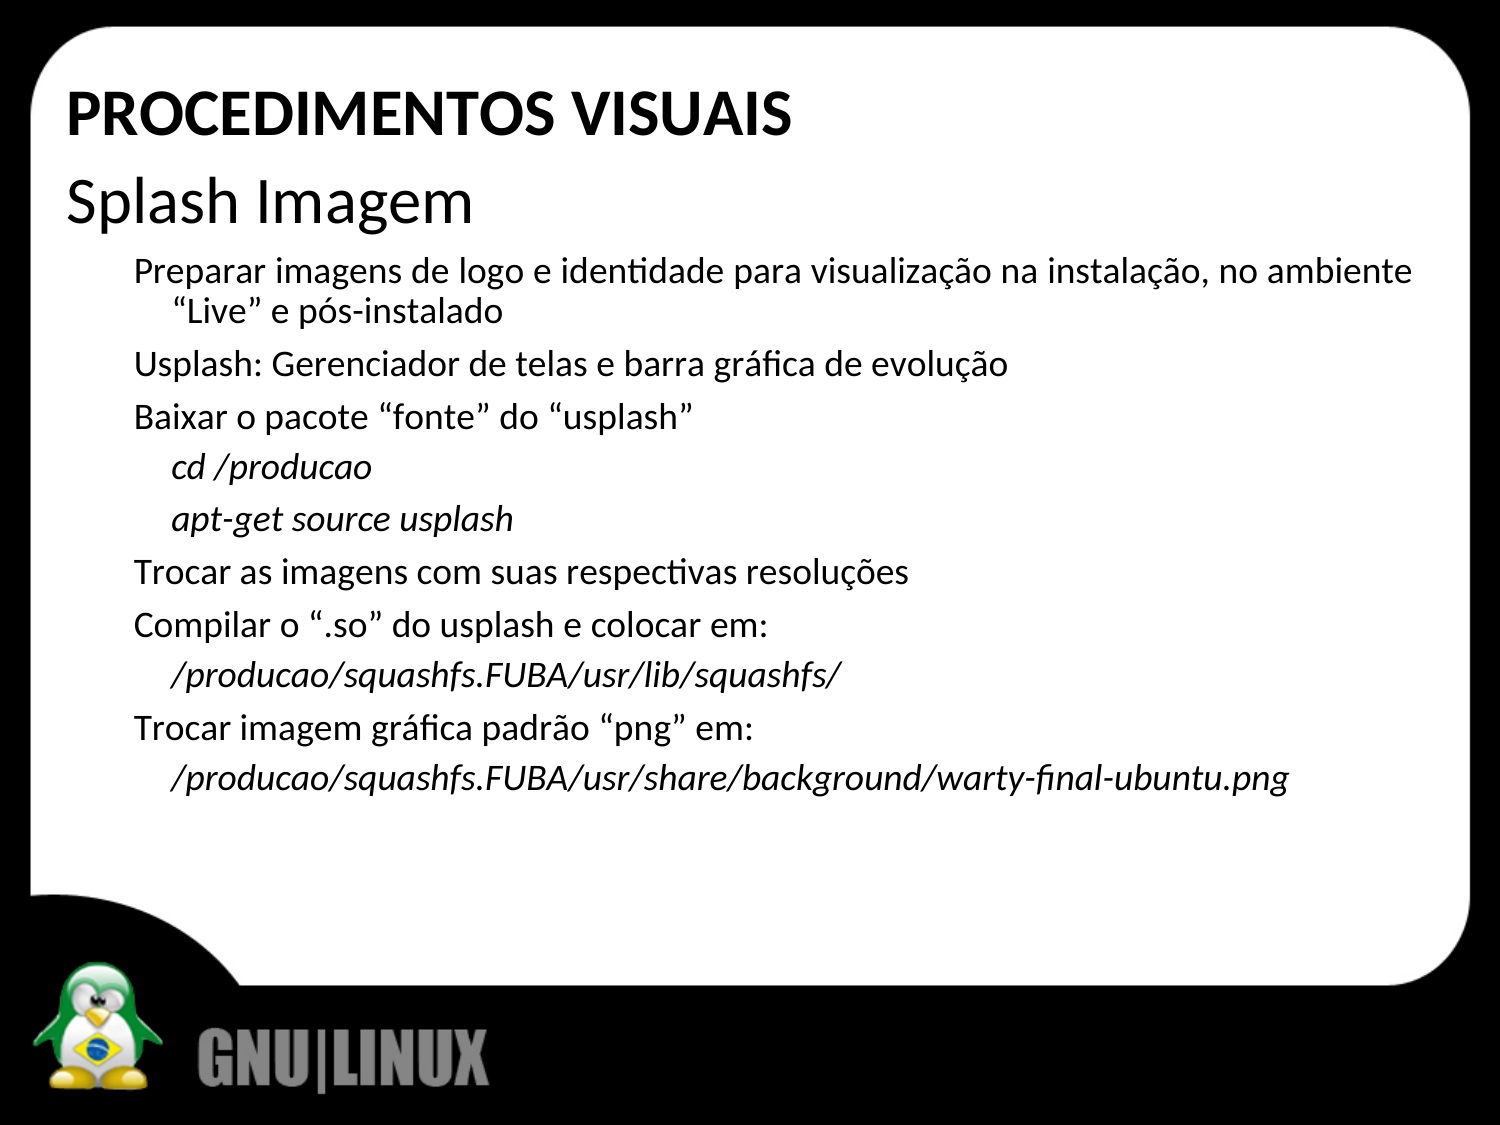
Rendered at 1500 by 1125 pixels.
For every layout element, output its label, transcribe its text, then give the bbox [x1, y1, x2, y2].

text_box PROCEDIMENTOS VISUAIS Splash Imagem Preparar imagens de logo e identidade para visualização na instalação, no ambiente “Live” e pós-instalado Usplash: Gerenciador de telas e barra gráfica de evolução Baixar o pacote “fonte” do “usplash” cd /producao apt-get source usplash Trocar as imagens com suas respectivas resoluções Compilar o “.so” do usplash e colocar em: /producao/squashfs.FUBA/usr/lib/squashfs/ Trocar imagem gráfica padrão “png” em: /producao/squashfs.FUBA/usr/share/background/warty-final-ubuntu.png [51, 70, 1430, 1125]
picture [0, 0, 1500, 1125]
